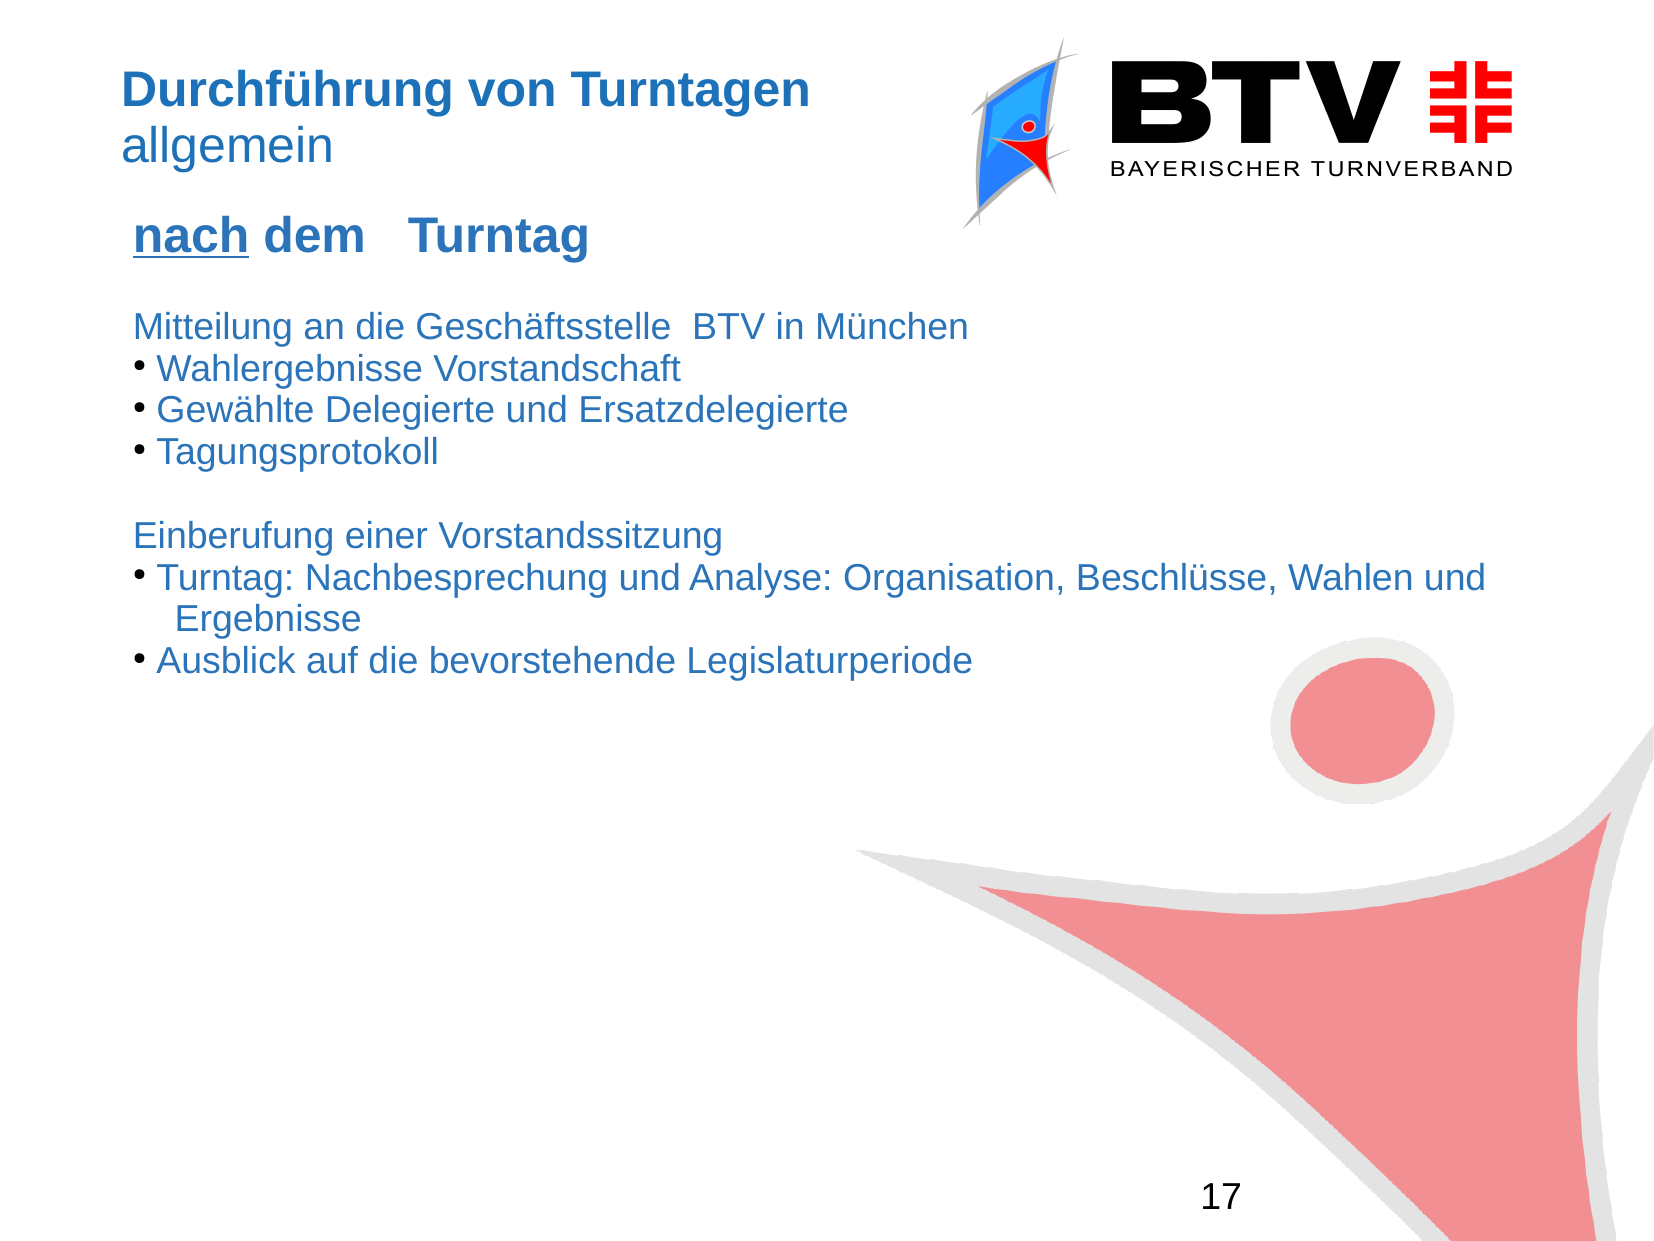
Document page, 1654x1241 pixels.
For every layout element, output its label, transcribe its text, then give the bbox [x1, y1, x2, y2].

subtitle nach dem Turntag Mitteilung an die Geschäftsstelle BTV in München Wahlergebnisse Vorstandschaft Gewählte Delegierte und Ersatzdelegierte Tagungsprotokoll Einberufung einer Vorstandssitzung Turntag: Nachbesprechung und Analyse: Organisation, Beschlüsse, Wahlen und Ergebnisse Ausblick auf die bevorstehende Legislaturperiode [118, 200, 1583, 1087]
text_box <Nummer> [1185, 1169, 1571, 1216]
title Durchführung von Turntagen allgemein [106, 54, 892, 201]
picture [939, 24, 1548, 200]
picture [854, 637, 1654, 1241]
